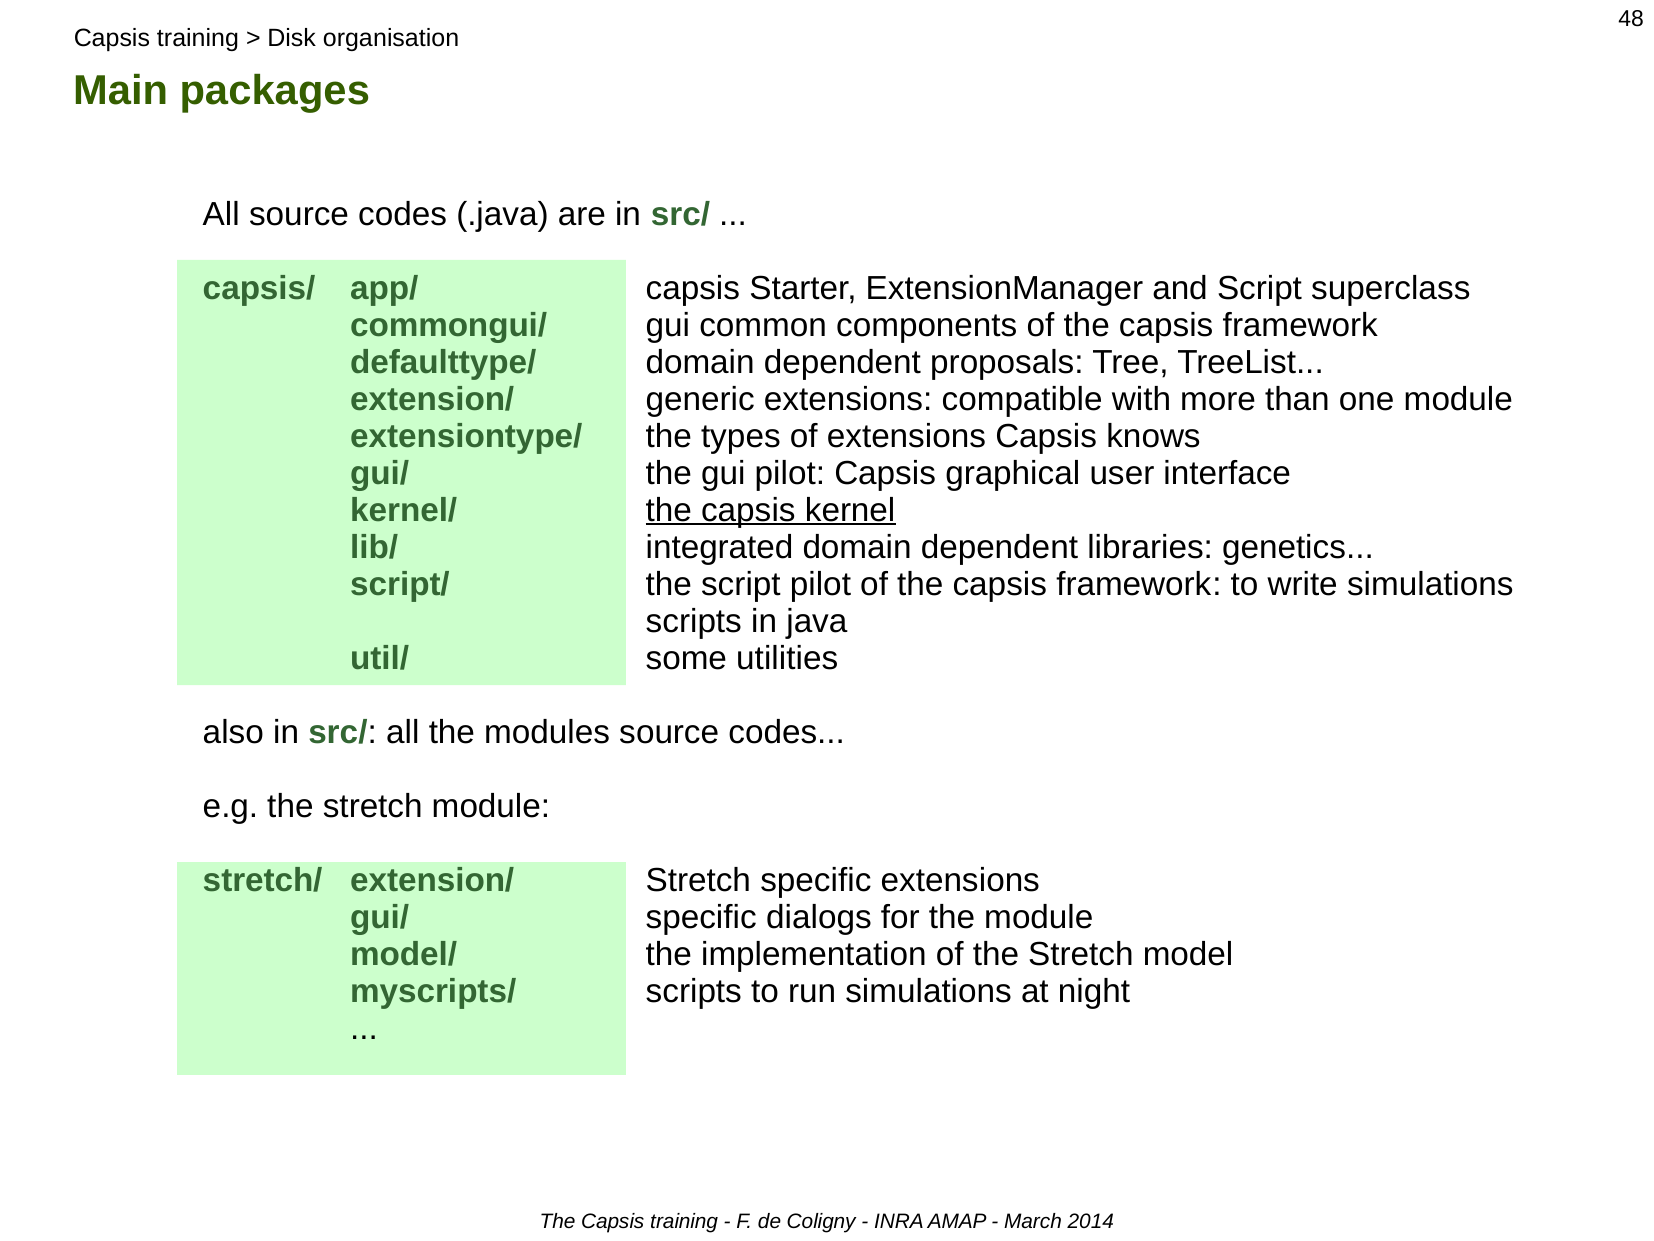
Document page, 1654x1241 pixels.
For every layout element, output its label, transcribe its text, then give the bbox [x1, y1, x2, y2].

text_box The Capsis training - F. de Coligny - INRA AMAP - March 2014 [0, 1201, 1654, 1241]
text_box Capsis training > Disk organisation [59, 16, 1004, 60]
text_box [177, 259, 187, 686]
text_box [177, 862, 187, 1075]
text_box Main packages [58, 59, 1151, 122]
text_box All source codes (.java) are in src/ ... capsis/ app/ capsis Starter, ExtensionManager and Script superclass commongui/ gui common components of the capsis framework defaulttype/ domain dependent proposals: Tree, TreeList... extension/ generic extensions: compatible with more than one module extensiontype/ the types of extensions Capsis knows gui/ the gui pilot: Capsis graphical user interface kernel/ the capsis kernel lib/ integrated domain dependent libraries: genetics... script/ the script pilot of the capsis framework: to write simulations scripts in java util/ some utilities also in src/: all the modules source codes... e.g. the stretch module: stretch/ extension/ Stretch specific extensions gui/ specific dialogs for the module model/ the implementation of the Stretch model myscripts/ scripts to run simulations at night ... [187, 187, 1563, 1178]
